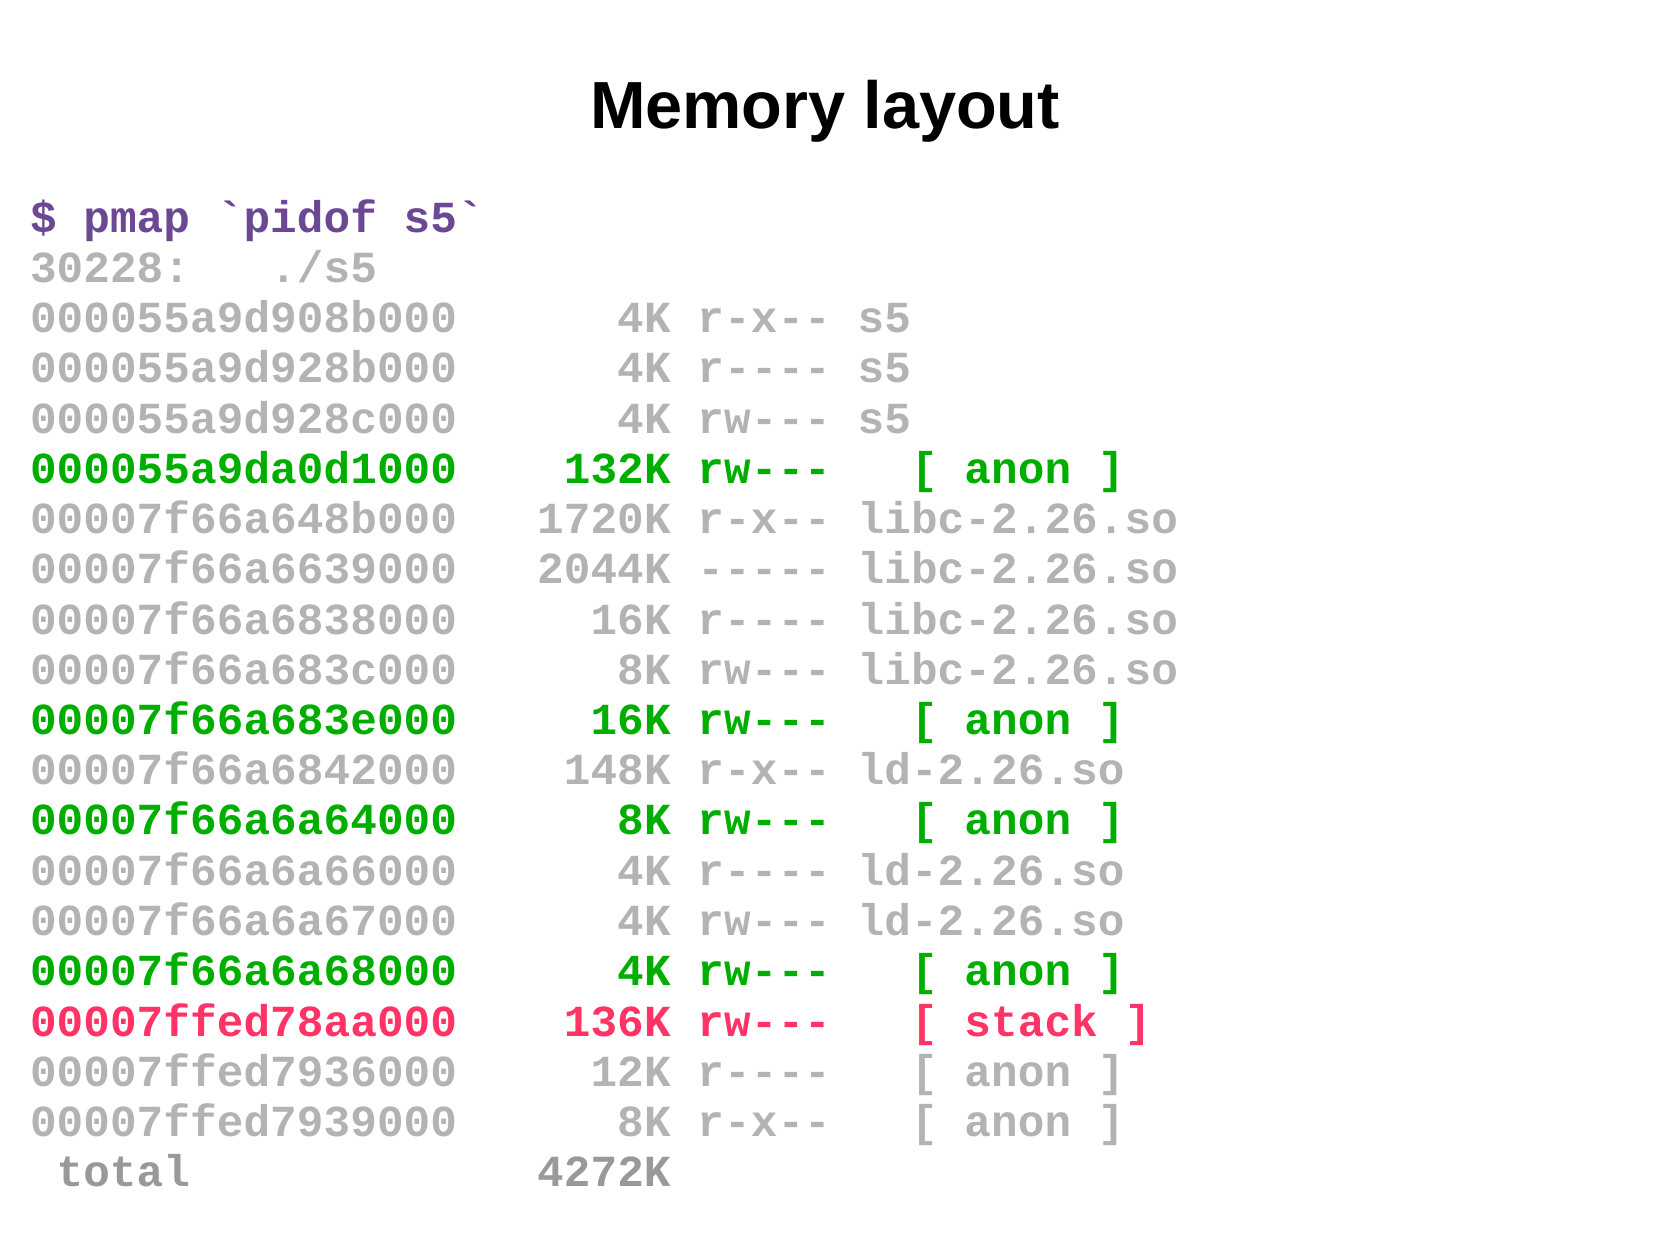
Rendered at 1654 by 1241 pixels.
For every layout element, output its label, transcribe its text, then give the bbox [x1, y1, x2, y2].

list $ pmap `pidof s5` 30228: ./s5 000055a9d908b000 4K r-x-- s5 000055a9d928b000 4K r---- s5 000055a9d928c000 4K rw--- s5 000055a9da0d1000 132K rw--- [ anon ] 00007f66a648b000 1720K r-x-- libc-2.26.so 00007f66a6639000 2044K ----- libc-2.26.so 00007f66a6838000 16K r---- libc-2.26.so 00007f66a683c000 8K rw--- libc-2.26.so 00007f66a683e000 16K rw--- [ anon ] 00007f66a6842000 148K r-x-- ld-2.26.so 00007f66a6a64000 8K rw--- [ anon ] 00007f66a6a66000 4K r---- ld-2.26.so 00007f66a6a67000 4K rw--- ld-2.26.so 00007f66a6a68000 4K rw--- [ anon ] 00007ffed78aa000 136K rw--- [ stack ] 00007ffed7936000 12K r---- [ anon ] 00007ffed7939000 8K r-x-- [ anon ] total 4272K [30, 195, 1621, 1216]
title Memory layout [30, 30, 1621, 181]
